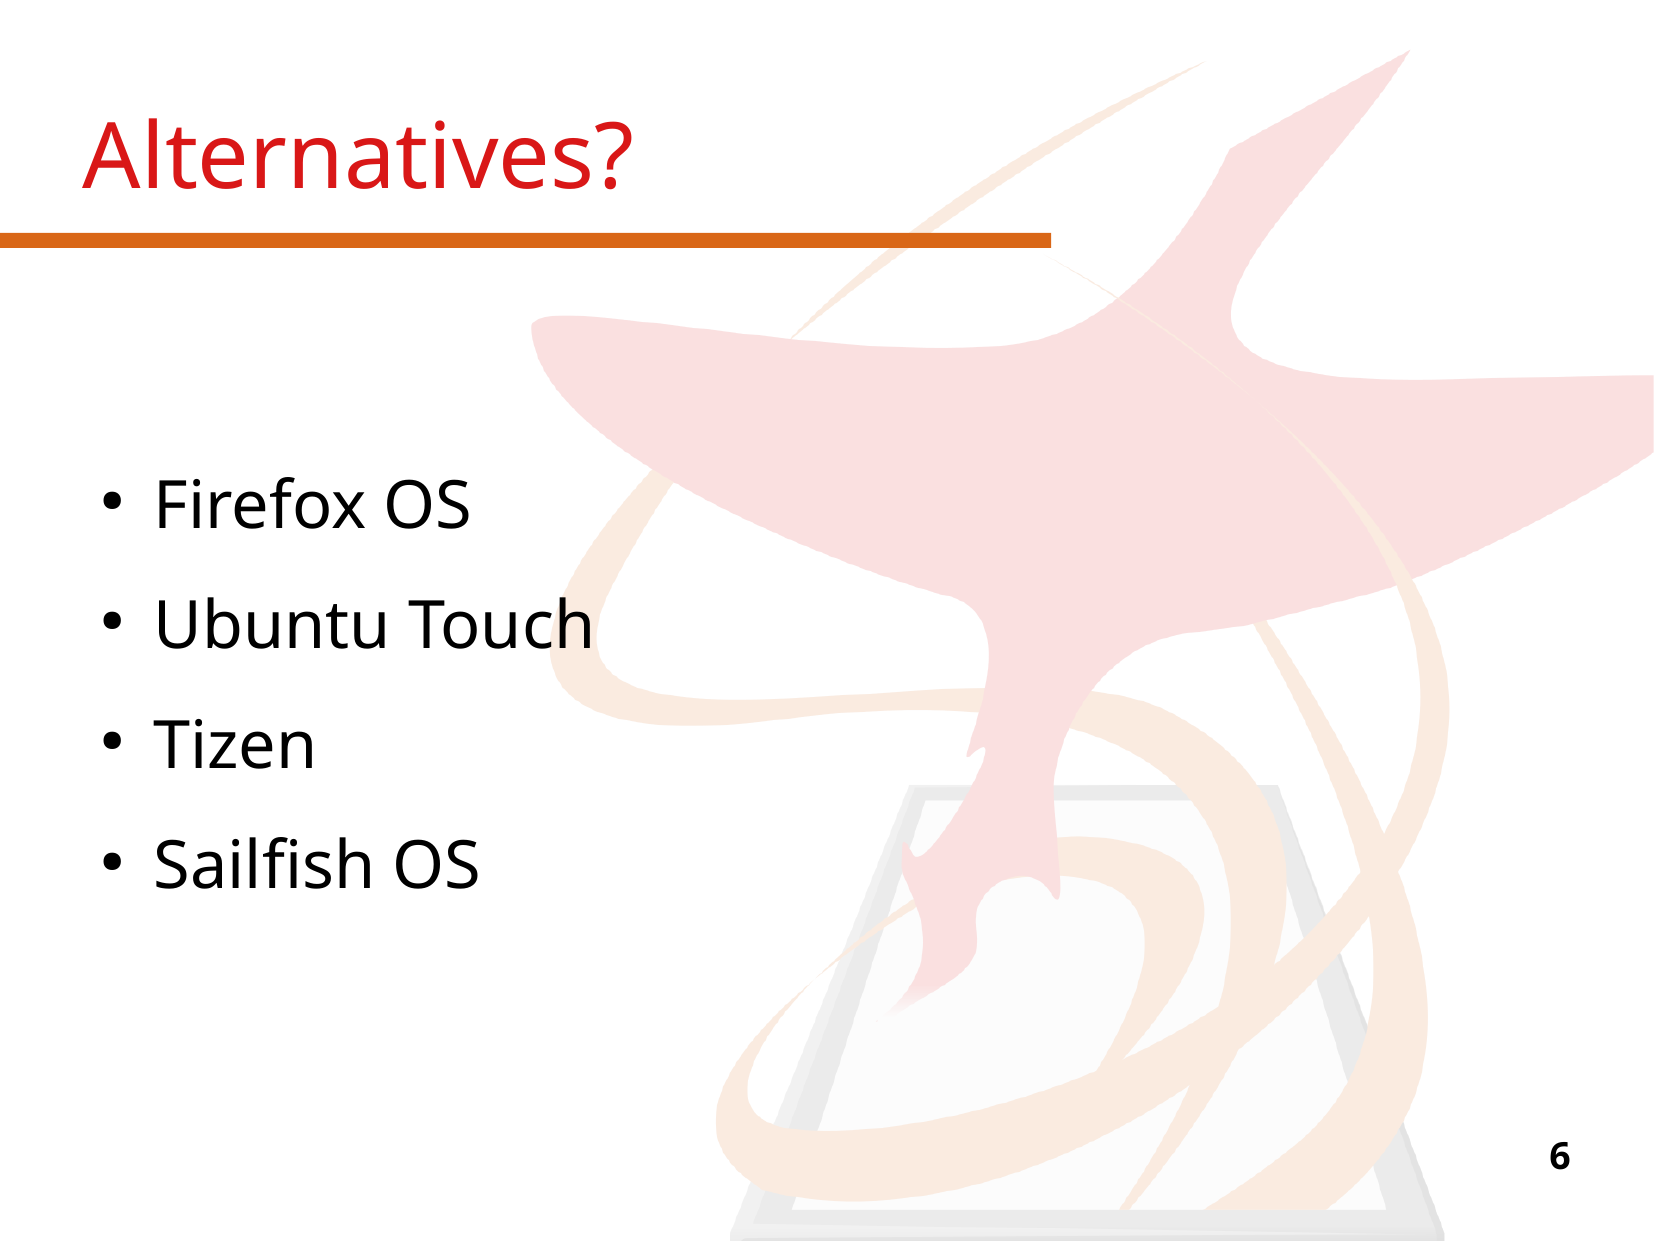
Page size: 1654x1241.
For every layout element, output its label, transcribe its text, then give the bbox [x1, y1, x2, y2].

list Firefox OS Ubuntu Touch Tizen Sailfish OS [82, 290, 1571, 1075]
title Alternatives? [82, 49, 1571, 257]
picture [531, 49, 1654, 1241]
